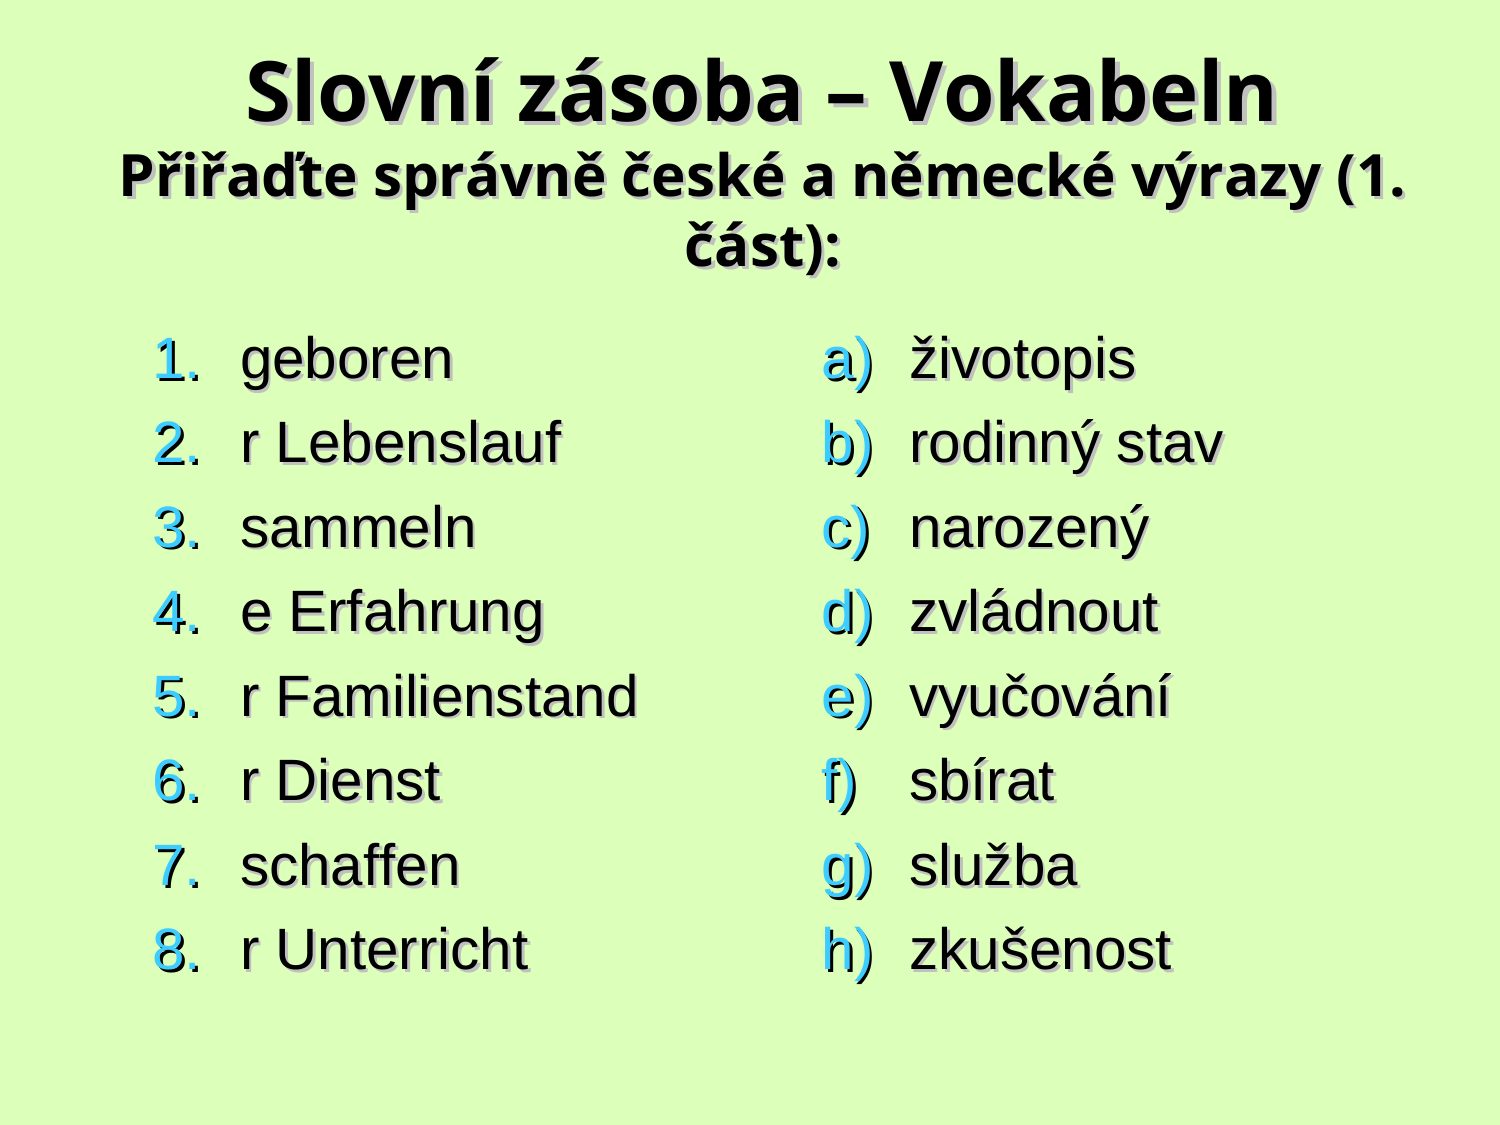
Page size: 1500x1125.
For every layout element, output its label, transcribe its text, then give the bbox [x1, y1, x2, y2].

title Slovní zásoba – Vokabeln Přiřaďte správně české a německé výrazy (1. část): [75, 30, 1451, 286]
list geboren r Lebenslauf sammeln e Erfahrung r Familienstand r Dienst schaffen r Unterricht [137, 312, 782, 1000]
list životopis rodinný stav narozený zvládnout vyučování sbírat služba zkušenost [806, 312, 1452, 1000]
